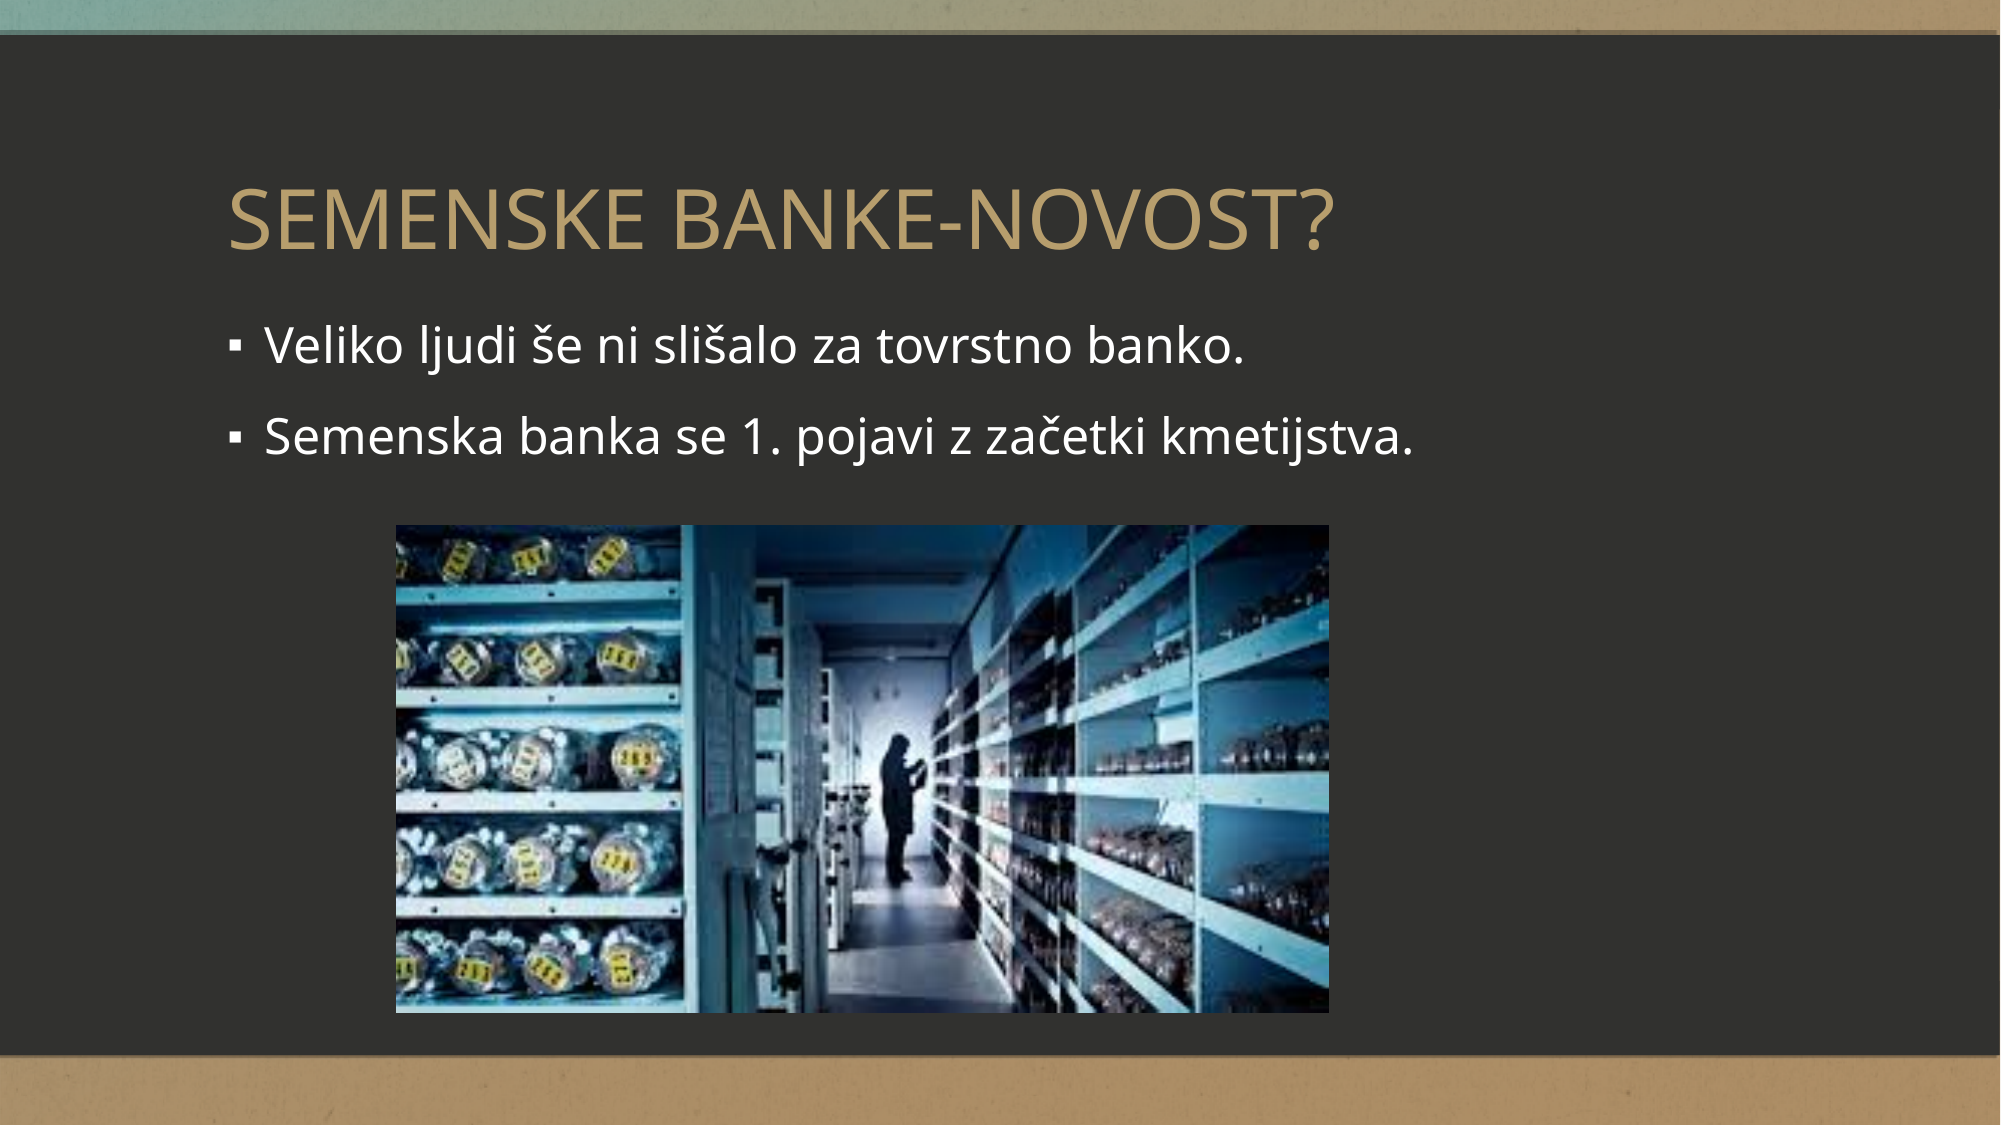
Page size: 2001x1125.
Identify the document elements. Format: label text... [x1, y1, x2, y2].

picture [396, 525, 1329, 1013]
title SEMENSKE BANKE-NOVOST? [212, 68, 1788, 275]
picture [0, 0, 2001, 1125]
list Veliko ljudi še ni slišalo za tovrstno banko. Semenska banka se 1. pojavi z začetki kmetijstva. [212, 312, 1788, 1013]
